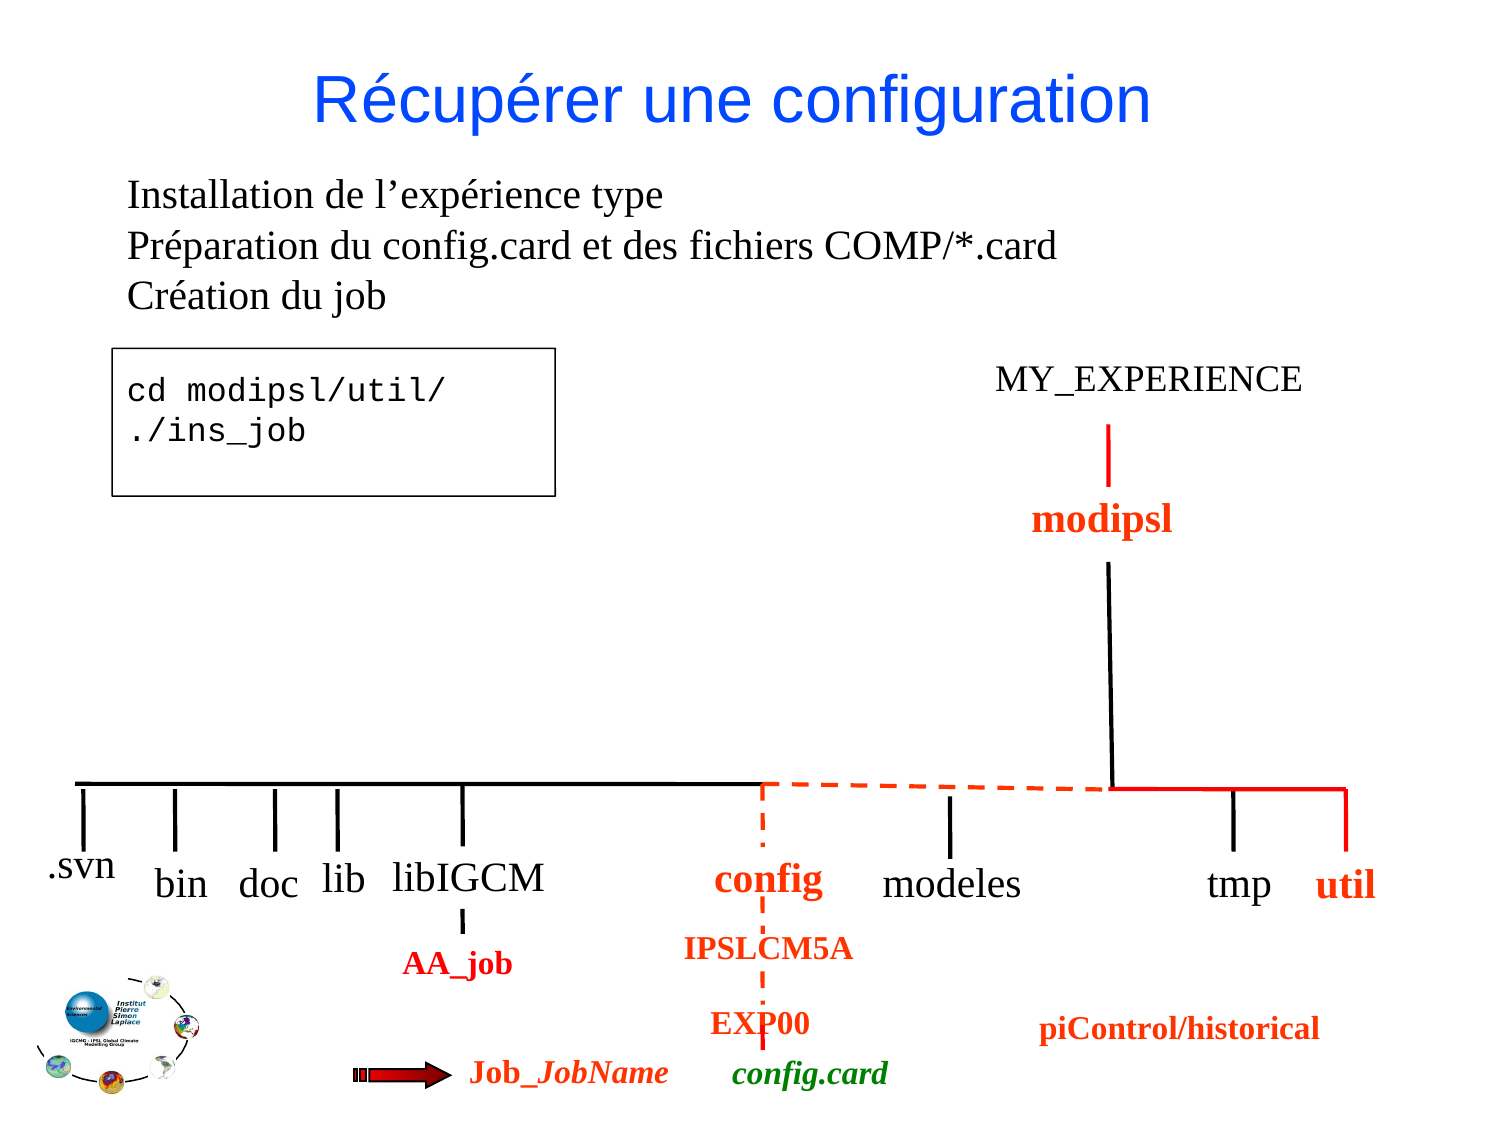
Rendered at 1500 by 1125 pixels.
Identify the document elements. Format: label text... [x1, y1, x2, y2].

picture [172, 1013, 200, 1040]
text_box libIGCM [349, 845, 588, 910]
text_box IPSLCM5A [562, 921, 976, 976]
text_box EXP00 [633, 996, 888, 1046]
text_box [360, 1069, 366, 1081]
picture [97, 1069, 125, 1095]
text_box lib [225, 846, 349, 851]
title Récupérer une configuration [67, 0, 1418, 222]
picture [148, 1054, 176, 1080]
text_box [369, 1062, 451, 1088]
text_box .svn [12, 832, 151, 897]
text_box util [1309, 852, 1396, 916]
text_box Job_JobName [454, 1042, 751, 1099]
text_box doc [150, 851, 388, 916]
text_box AA_job [387, 933, 588, 990]
text_box MY_EXPERIENCE [945, 349, 1353, 409]
picture [65, 974, 170, 1048]
text_box Installation de l’expérience type Préparation du config.card et des fichiers COMP/*.card Création du job cd modipsl/util/ ./ins_job [12, 162, 1317, 659]
text_box piControl/historical [959, 1000, 1401, 1055]
text_box modipsl [983, 486, 1221, 550]
text_box modeles [833, 851, 1071, 916]
text_box bin [62, 851, 301, 915]
text_box config.card [683, 1046, 938, 1101]
text_box config [649, 846, 888, 910]
picture [44, 1054, 72, 1079]
text_box tmp [1170, 851, 1309, 916]
